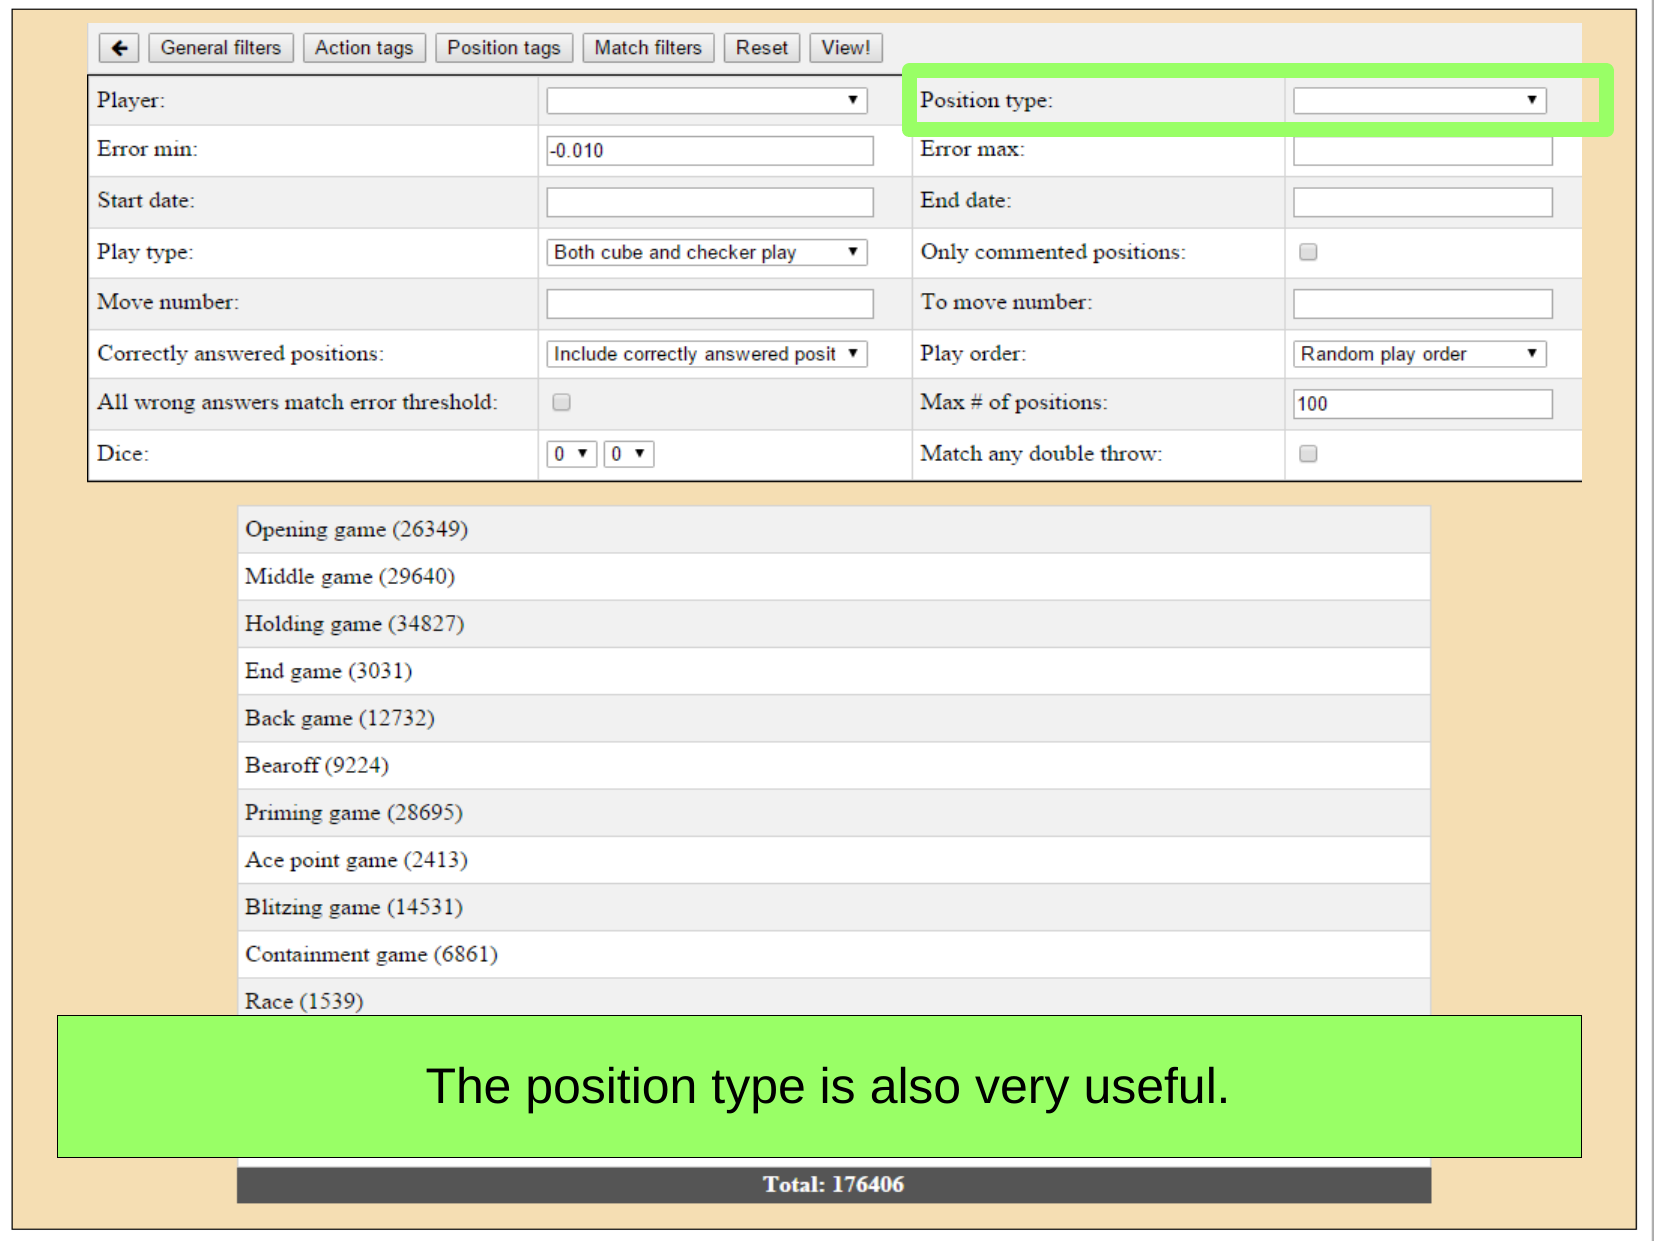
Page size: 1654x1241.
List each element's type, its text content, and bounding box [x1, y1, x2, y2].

picture [0, 0, 1654, 1241]
text_box The position type is also very useful. [57, 1015, 1582, 1158]
